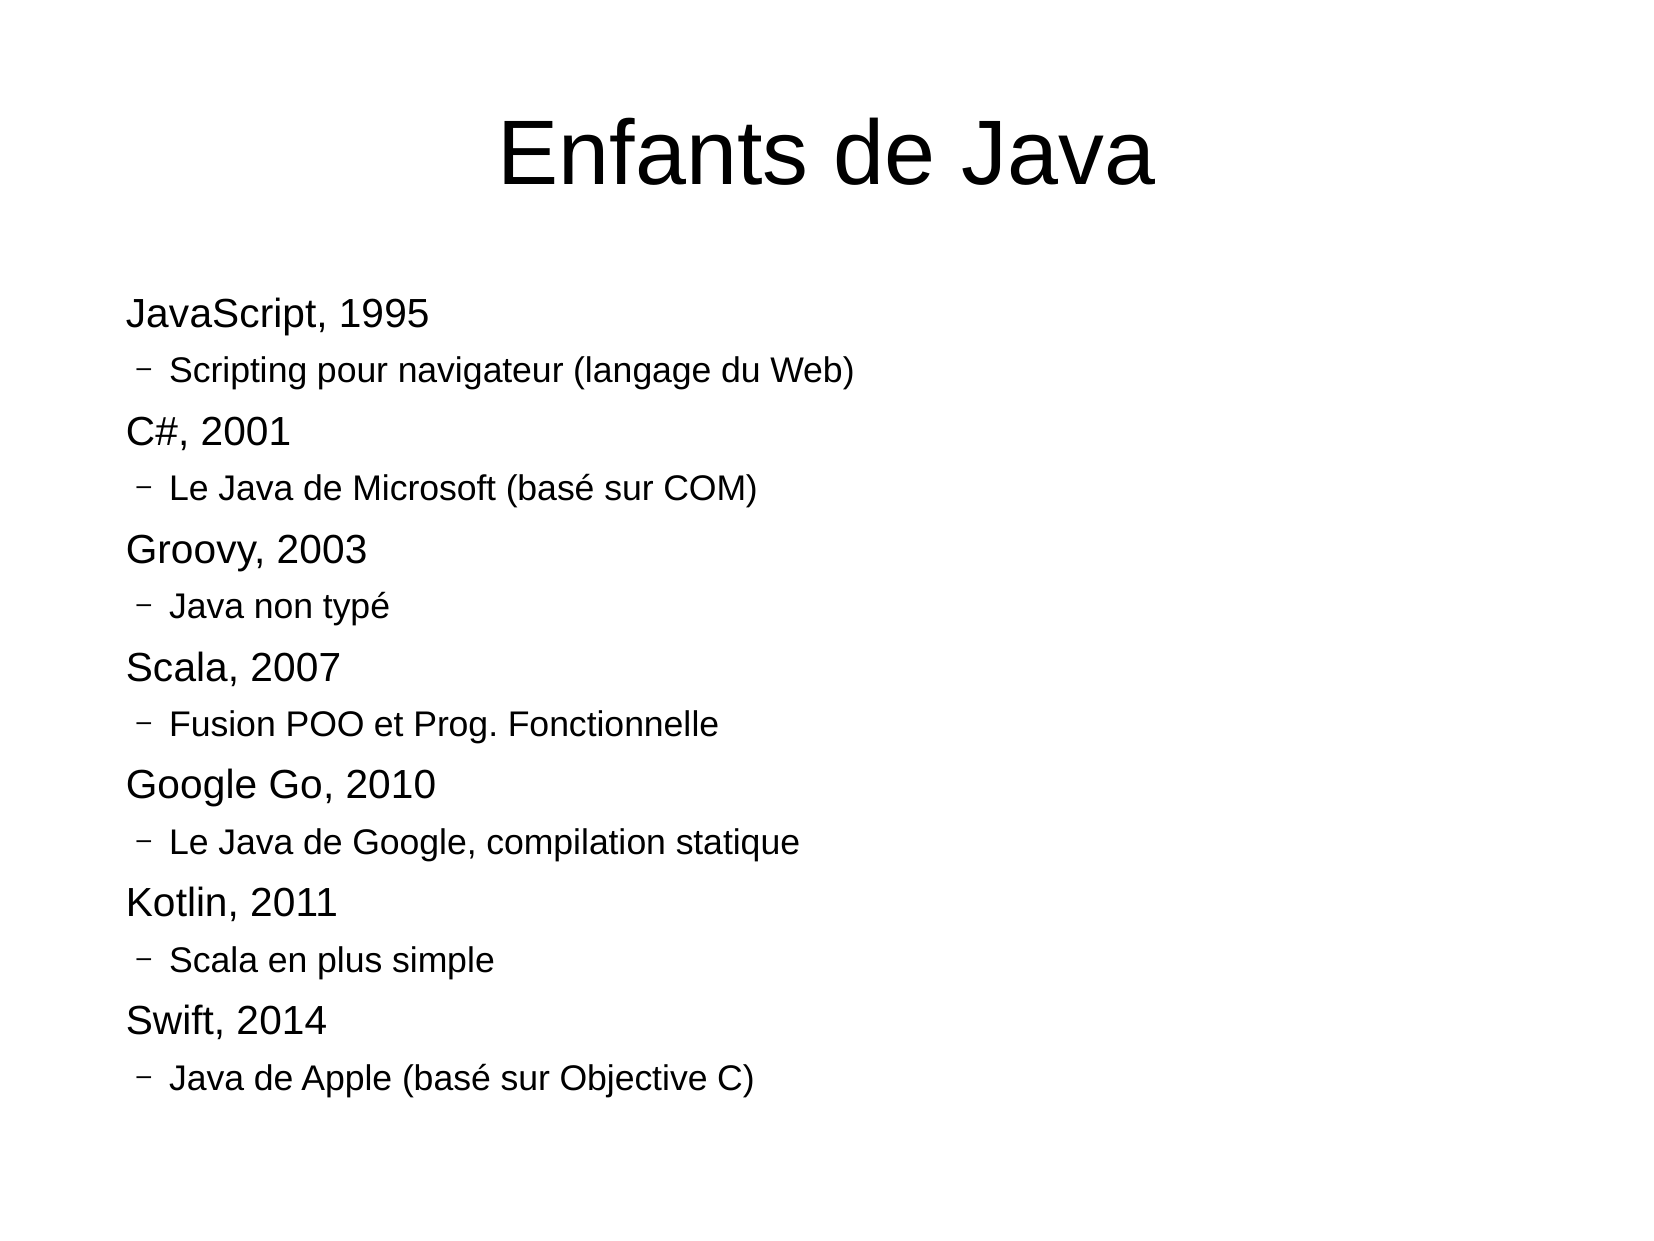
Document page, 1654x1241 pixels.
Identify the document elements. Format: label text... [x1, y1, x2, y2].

title Enfants de Java [82, 49, 1571, 257]
list JavaScript, 1995 Scripting pour navigateur (langage du Web) C#, 2001 Le Java de Microsoft (basé sur COM) Groovy, 2003 Java non typé Scala, 2007 Fusion POO et Prog. Fonctionnelle Google Go, 2010 Le Java de Google, compilation statique Kotlin, 2011 Scala en plus simple Swift, 2014 Java de Apple (basé sur Objective C) [82, 290, 1571, 1141]
